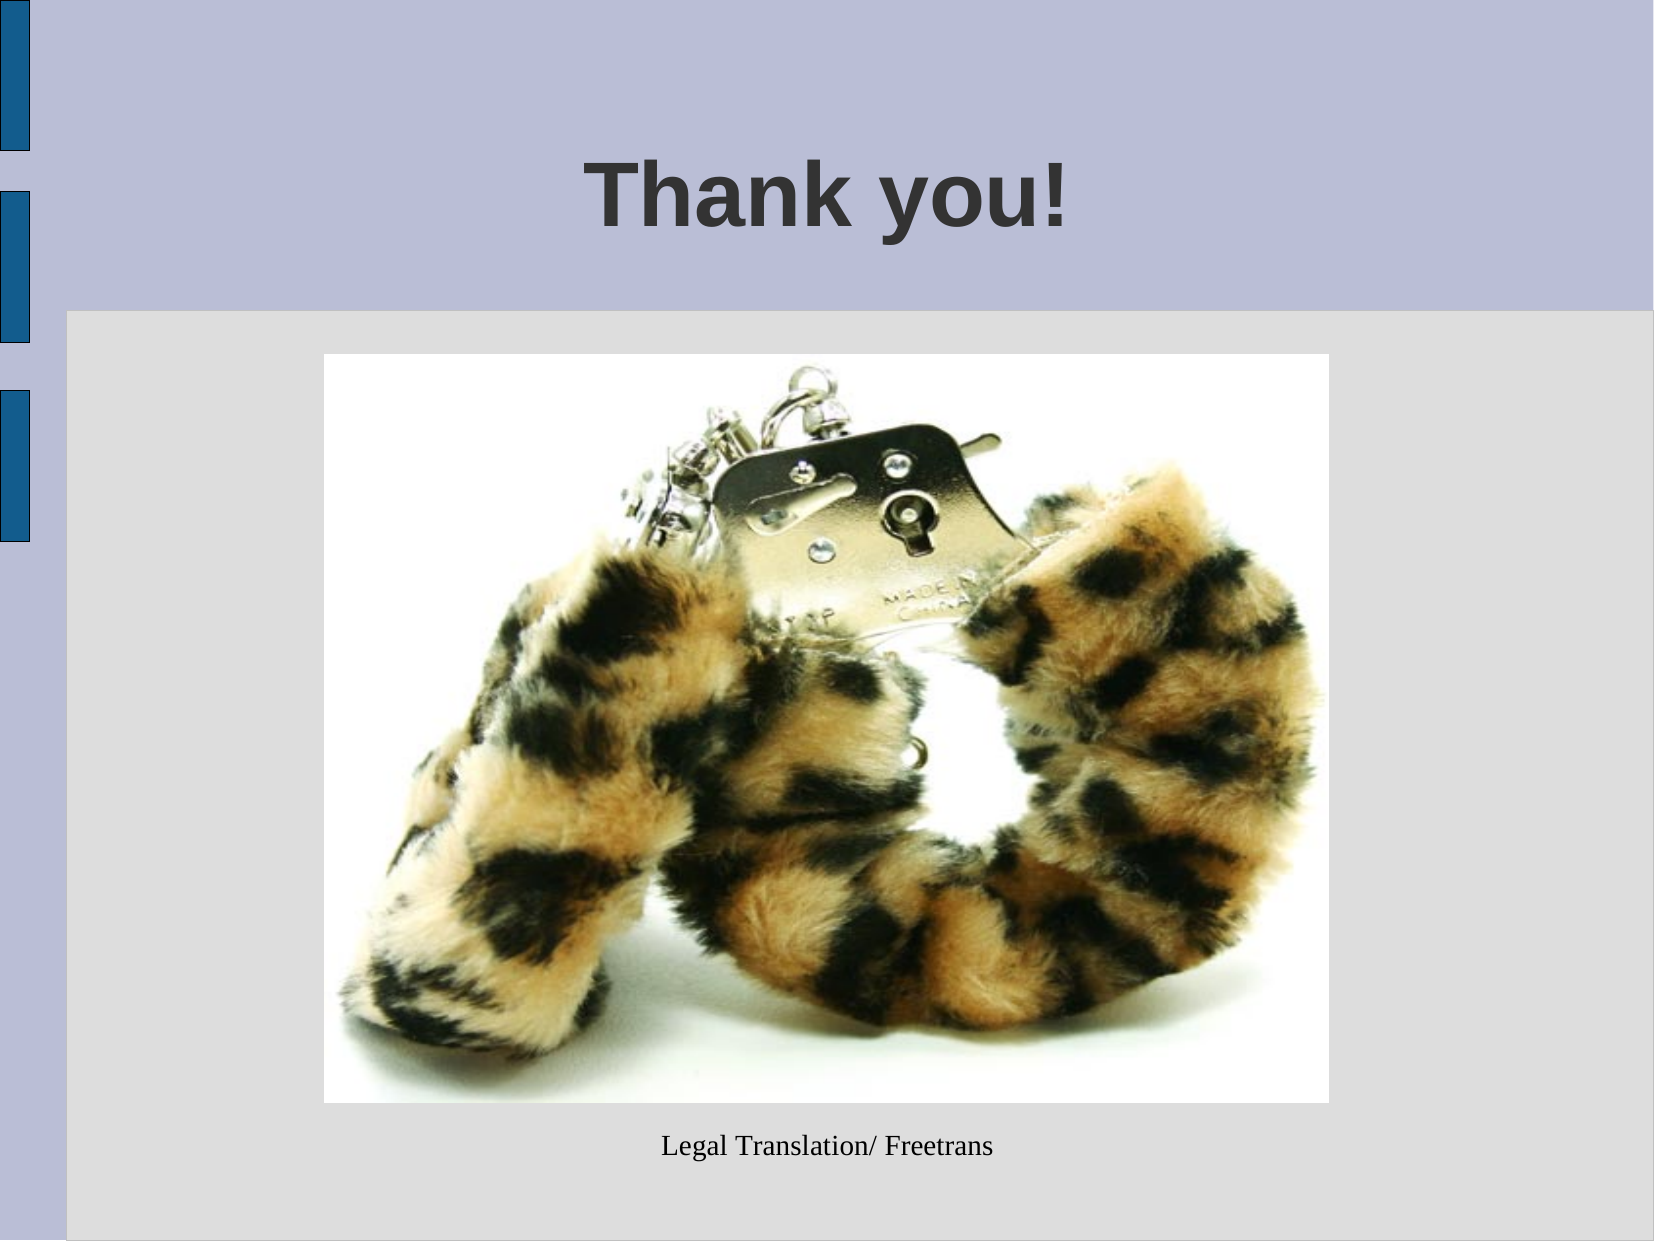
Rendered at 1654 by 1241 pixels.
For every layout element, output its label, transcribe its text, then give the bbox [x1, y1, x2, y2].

picture [324, 354, 1329, 1103]
title Thank you! [121, 98, 1534, 291]
